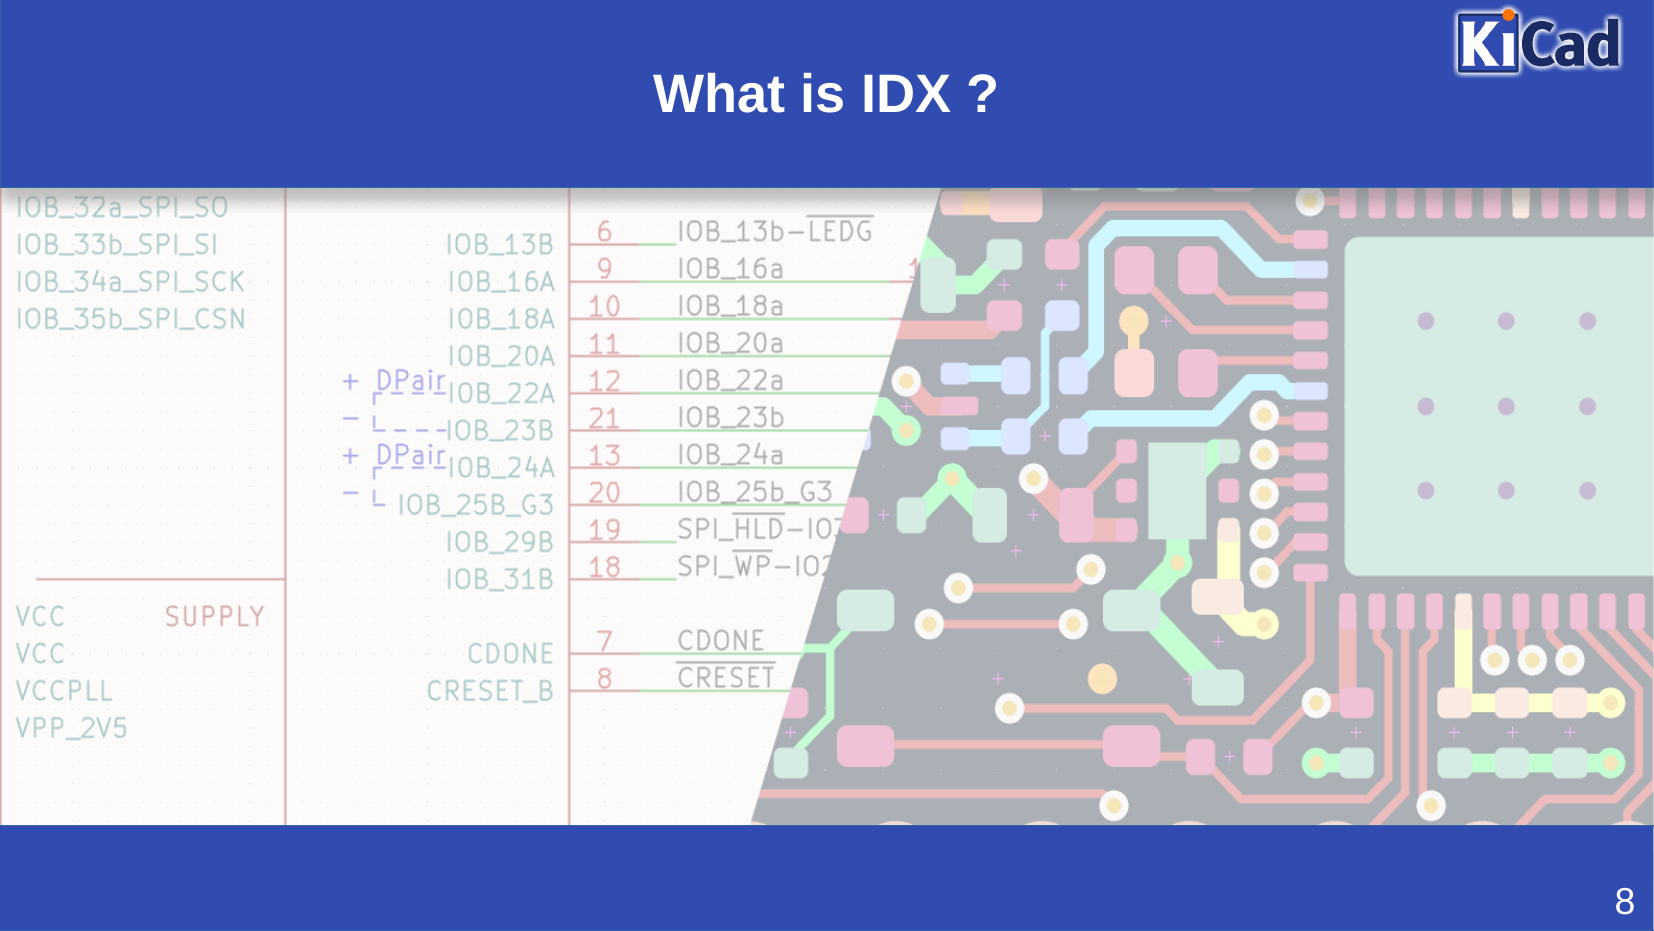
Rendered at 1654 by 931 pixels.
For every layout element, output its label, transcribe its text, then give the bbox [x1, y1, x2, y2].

text_box What is IDX ? [0, 0, 1654, 188]
picture [0, 188, 1654, 825]
picture [1412, 0, 1654, 92]
text_box [1162, 188, 1651, 226]
table_header [1101, 848, 1624, 905]
text_box <number> [1387, 873, 1651, 931]
table_header [55, 848, 578, 905]
text_box [0, 825, 1654, 931]
table_header [578, 848, 1101, 905]
